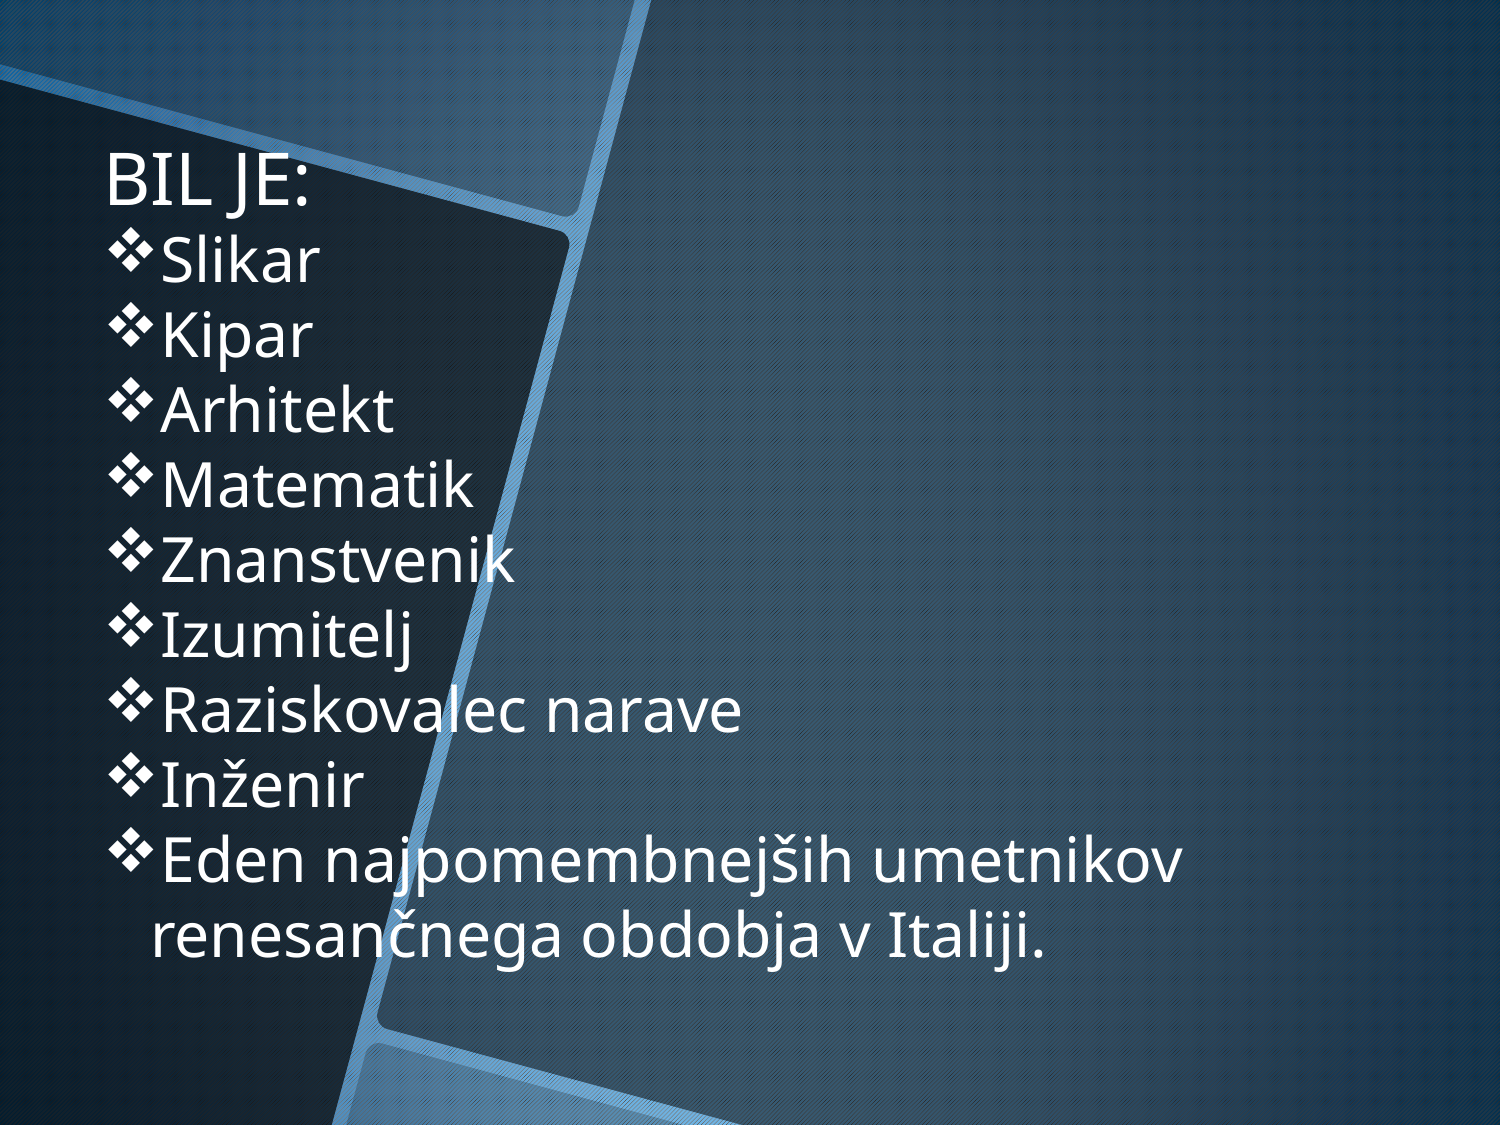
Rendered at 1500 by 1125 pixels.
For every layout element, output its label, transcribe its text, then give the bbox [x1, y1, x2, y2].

text_box BIL JE: Slikar Kipar Arhitekt Matematik Znanstvenik Izumitelj Raziskovalec narave Inženir Eden najpomembnejših umetnikov renesančnega obdobja v Italiji. [88, 125, 1388, 978]
